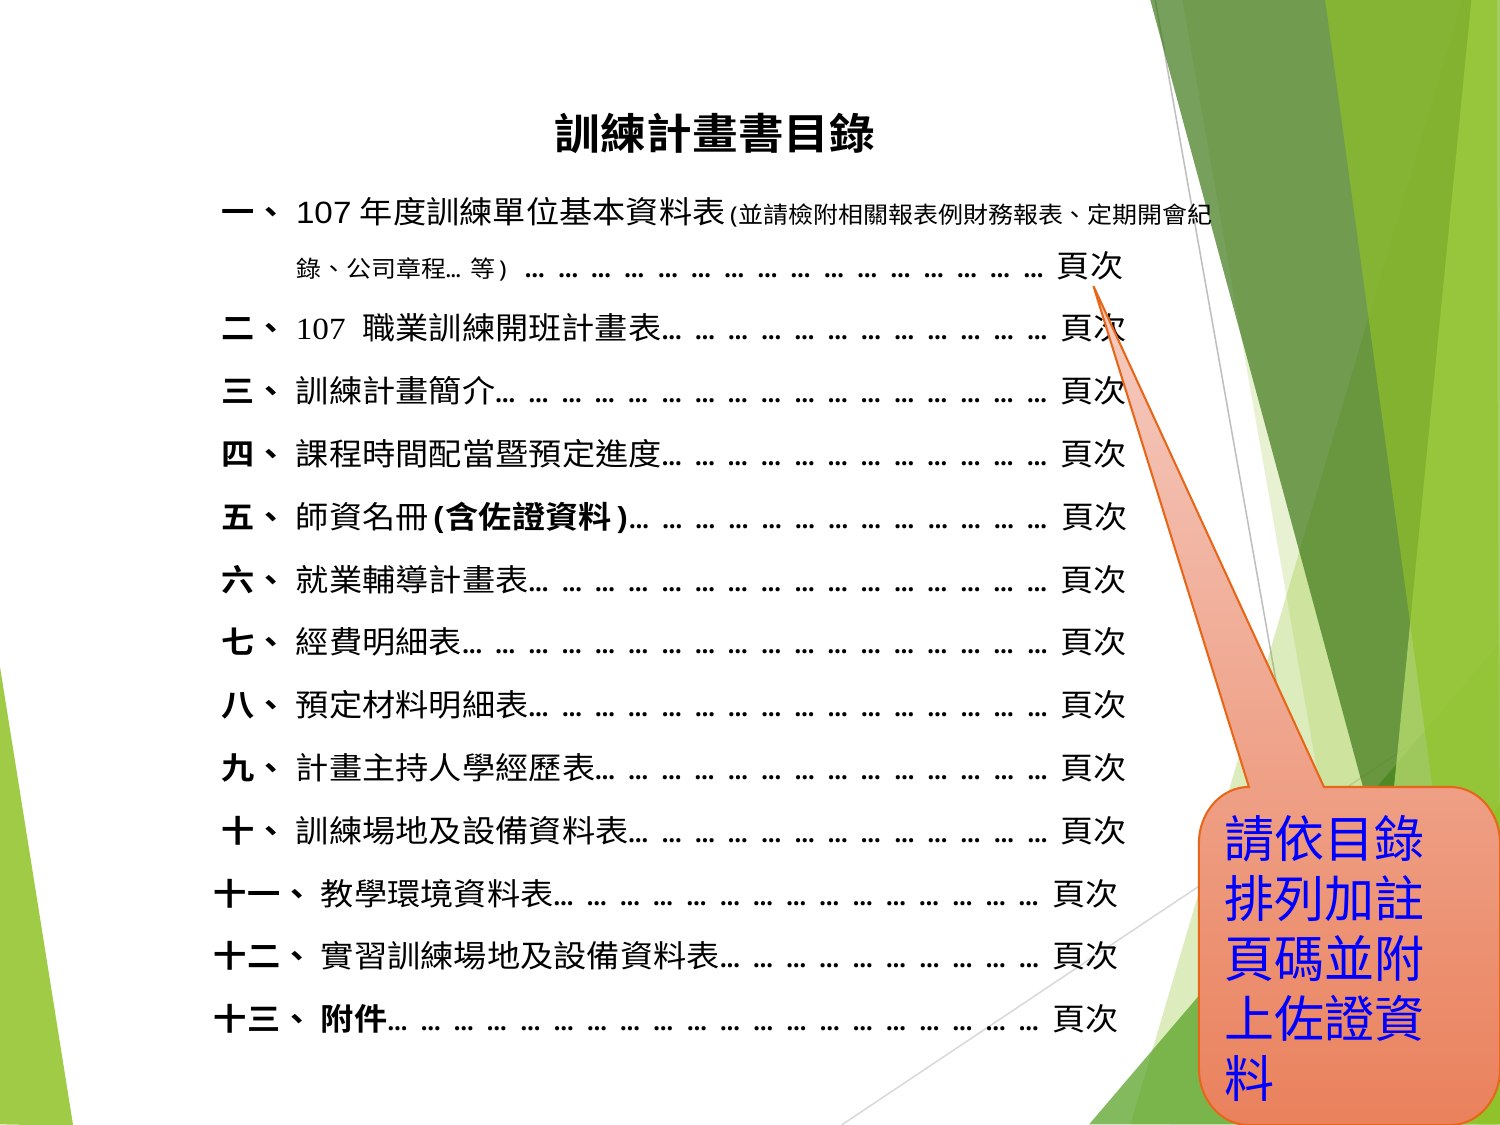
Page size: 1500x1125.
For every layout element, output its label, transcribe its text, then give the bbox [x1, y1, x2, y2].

text_box 請依目錄排列加註頁碼並附上佐證資料 [1093, 286, 1500, 1125]
picture [171, 101, 1262, 1094]
